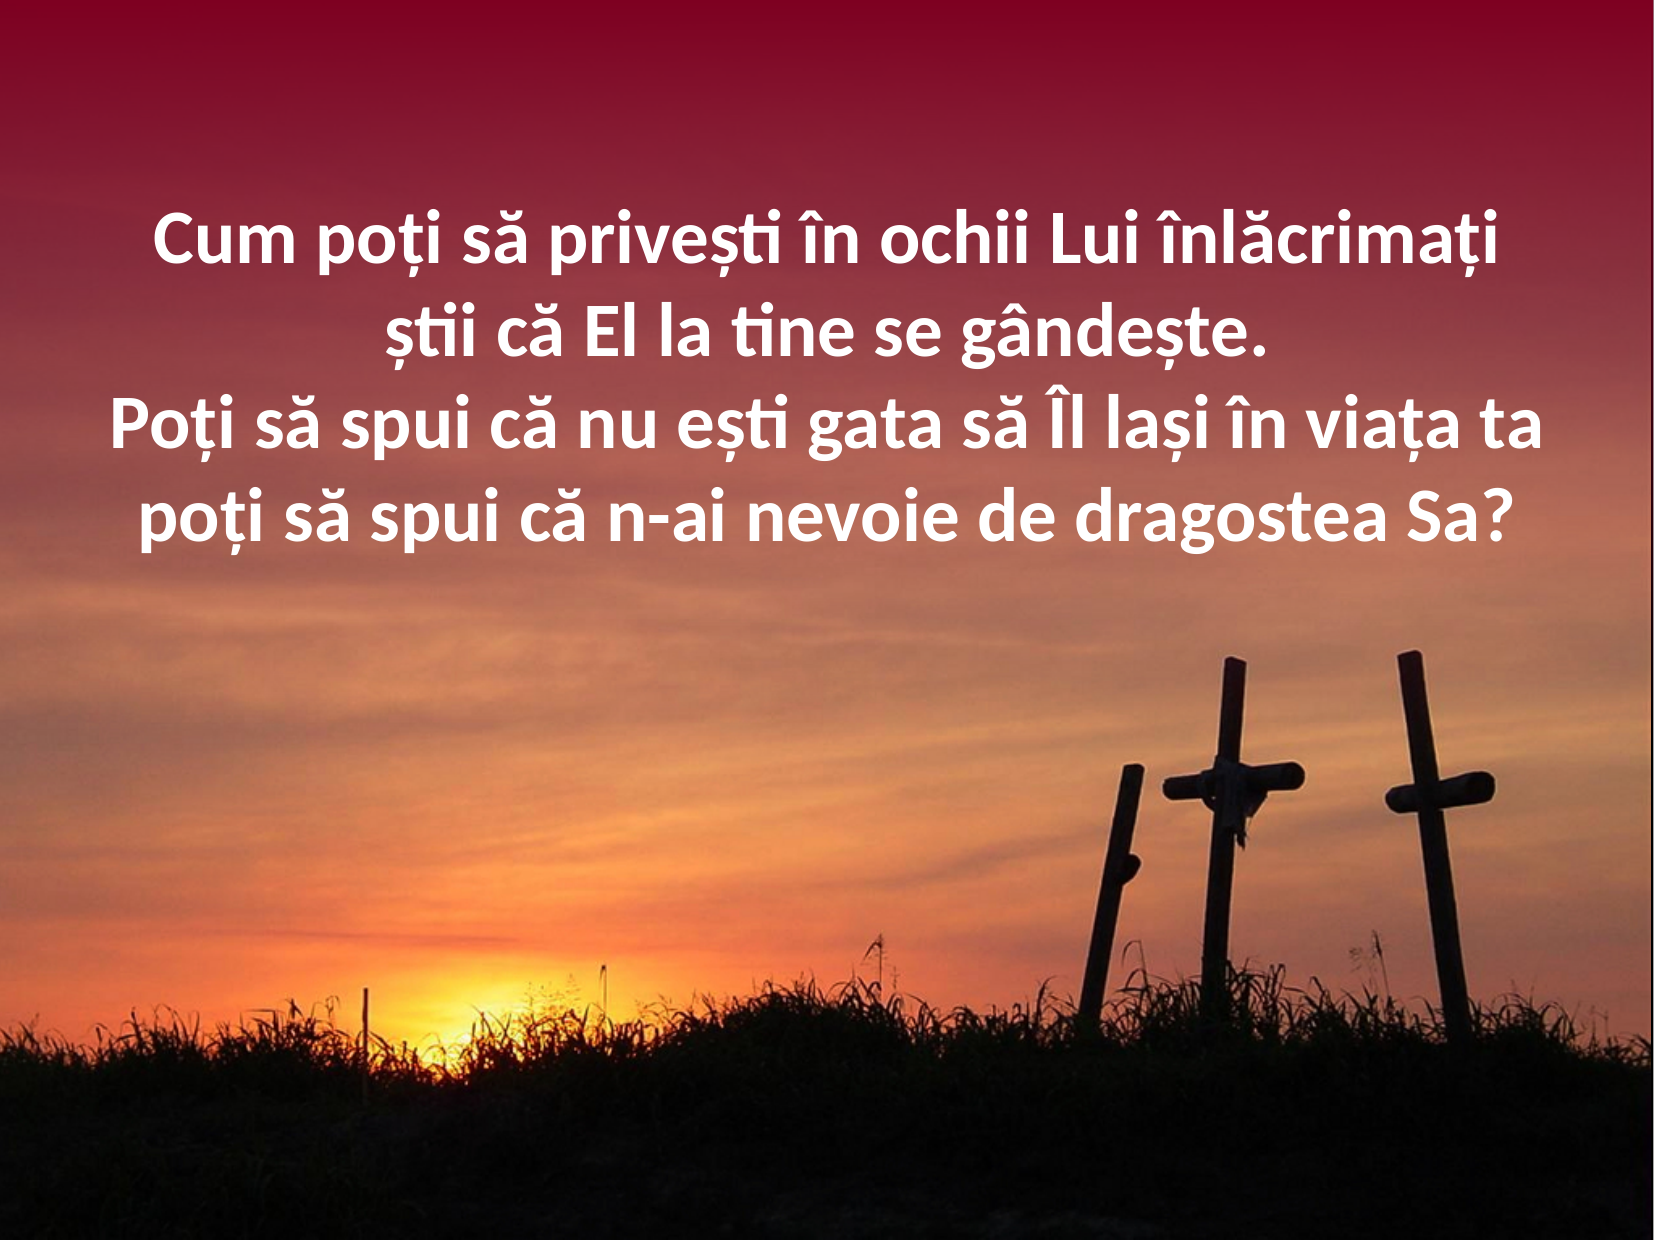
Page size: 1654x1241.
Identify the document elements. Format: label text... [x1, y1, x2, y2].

picture [0, 751, 1651, 1241]
text_box Cum poţi să priveşti în ochii Lui înlăcrimaţi ştii că El la tine se gândeşte. Poţi să spui că nu eşti gata să Îl laşi în viaţa ta poţi să spui că n-ai nevoie de dragostea Sa? [0, 0, 1654, 751]
